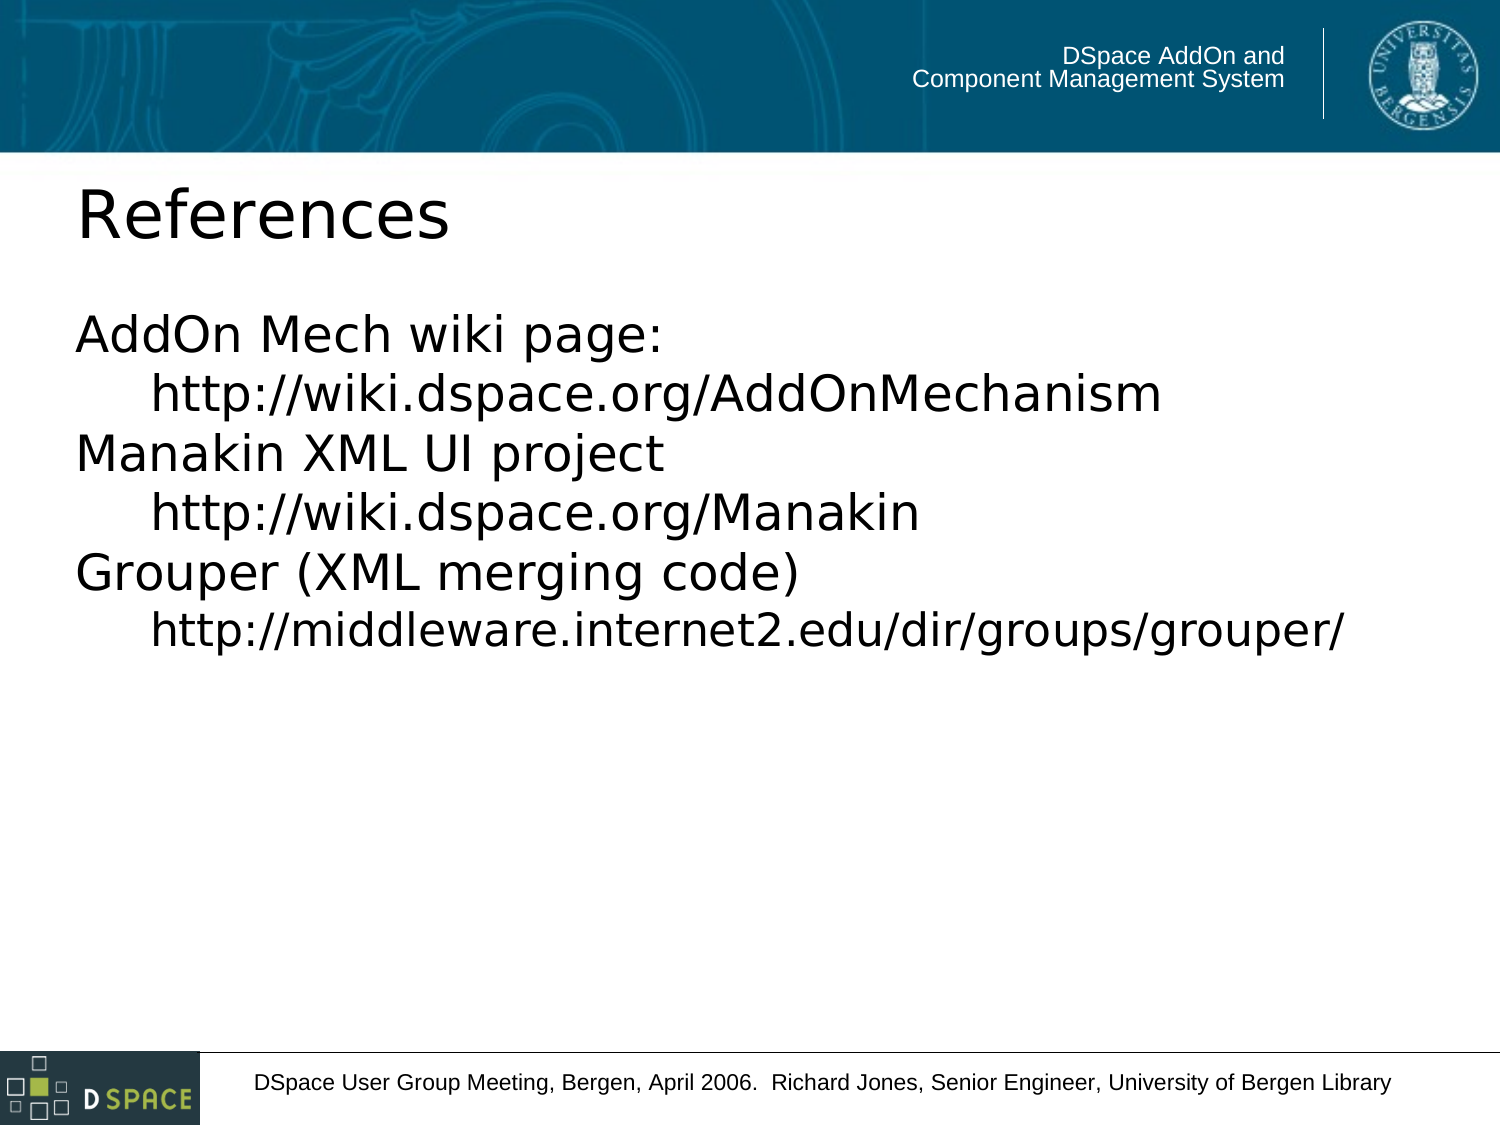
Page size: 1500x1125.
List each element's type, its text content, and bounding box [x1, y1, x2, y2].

list AddOn Mech wiki page: http://wiki.dspace.org/AddOnMechanism Manakin XML UI project http://wiki.dspace.org/Manakin Grouper (XML merging code) http://middleware.internet2.edu/dir/groups/grouper/ [75, 314, 1426, 1006]
picture [1368, 21, 1478, 131]
picture [0, 151, 1500, 1125]
title References [76, 162, 1427, 278]
